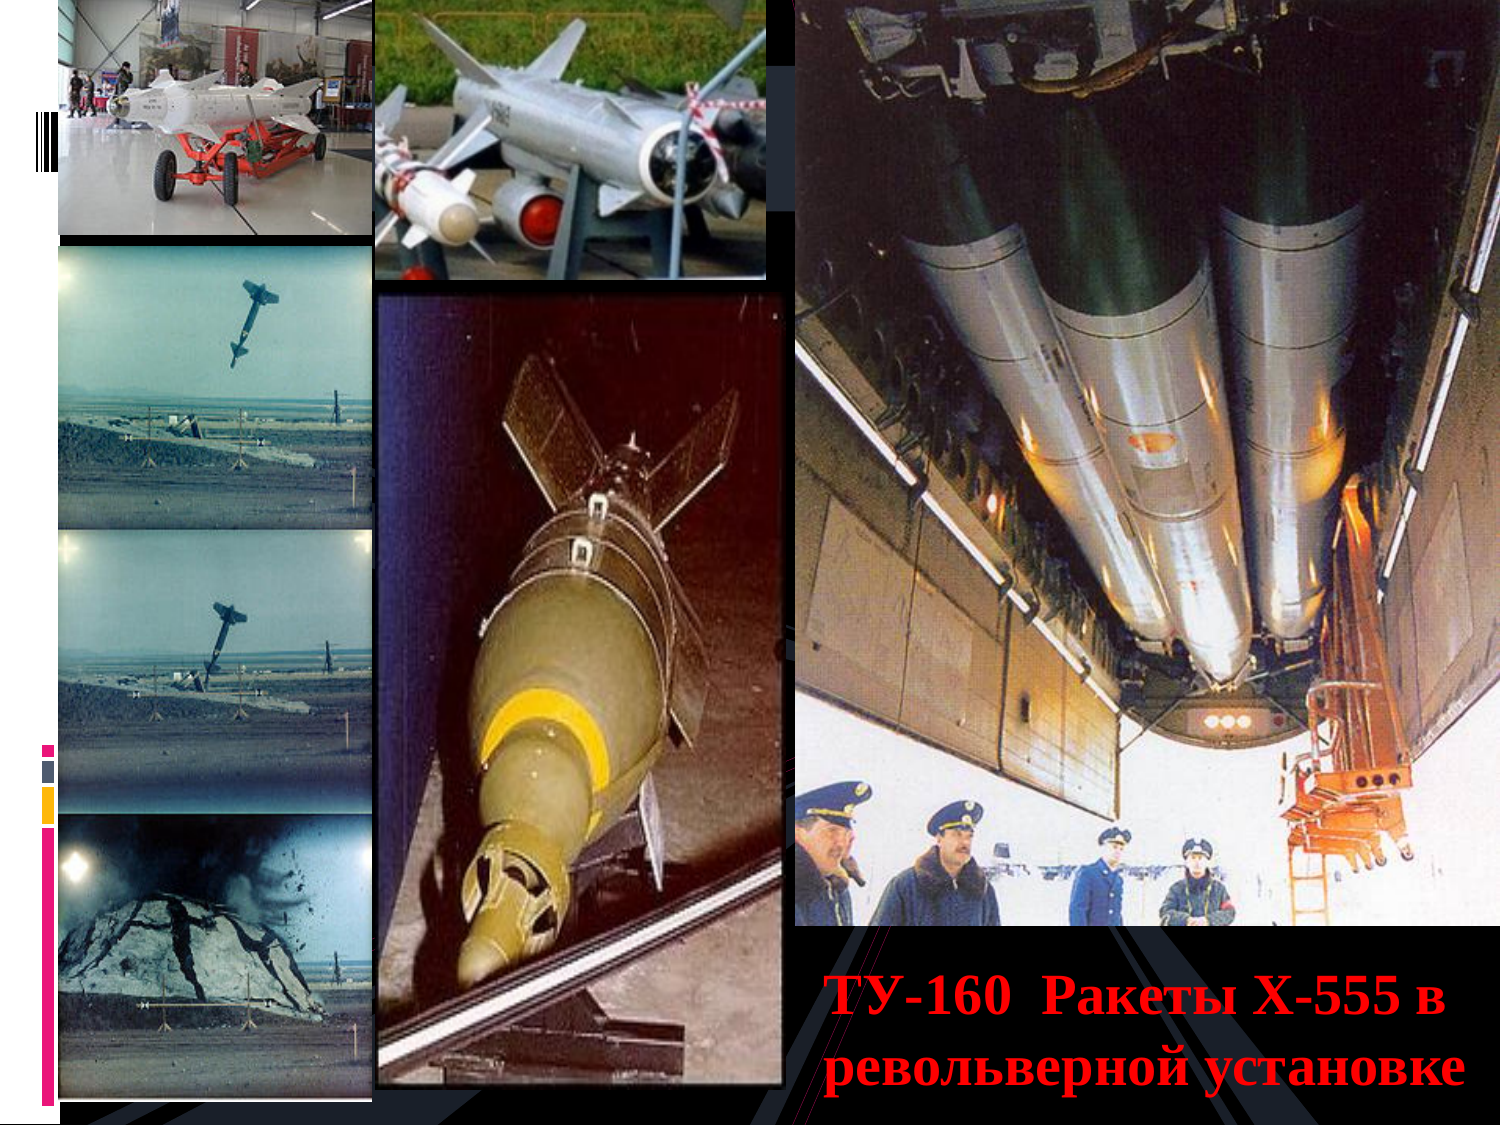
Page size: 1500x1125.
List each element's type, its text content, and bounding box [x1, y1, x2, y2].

picture [58, 246, 372, 1102]
picture [795, 0, 1500, 926]
picture [375, 292, 786, 1090]
picture [58, 0, 372, 235]
text_box ТУ-160 Ракеты Х-555 в револьверной установке [808, 949, 1500, 1106]
picture [375, 0, 766, 280]
